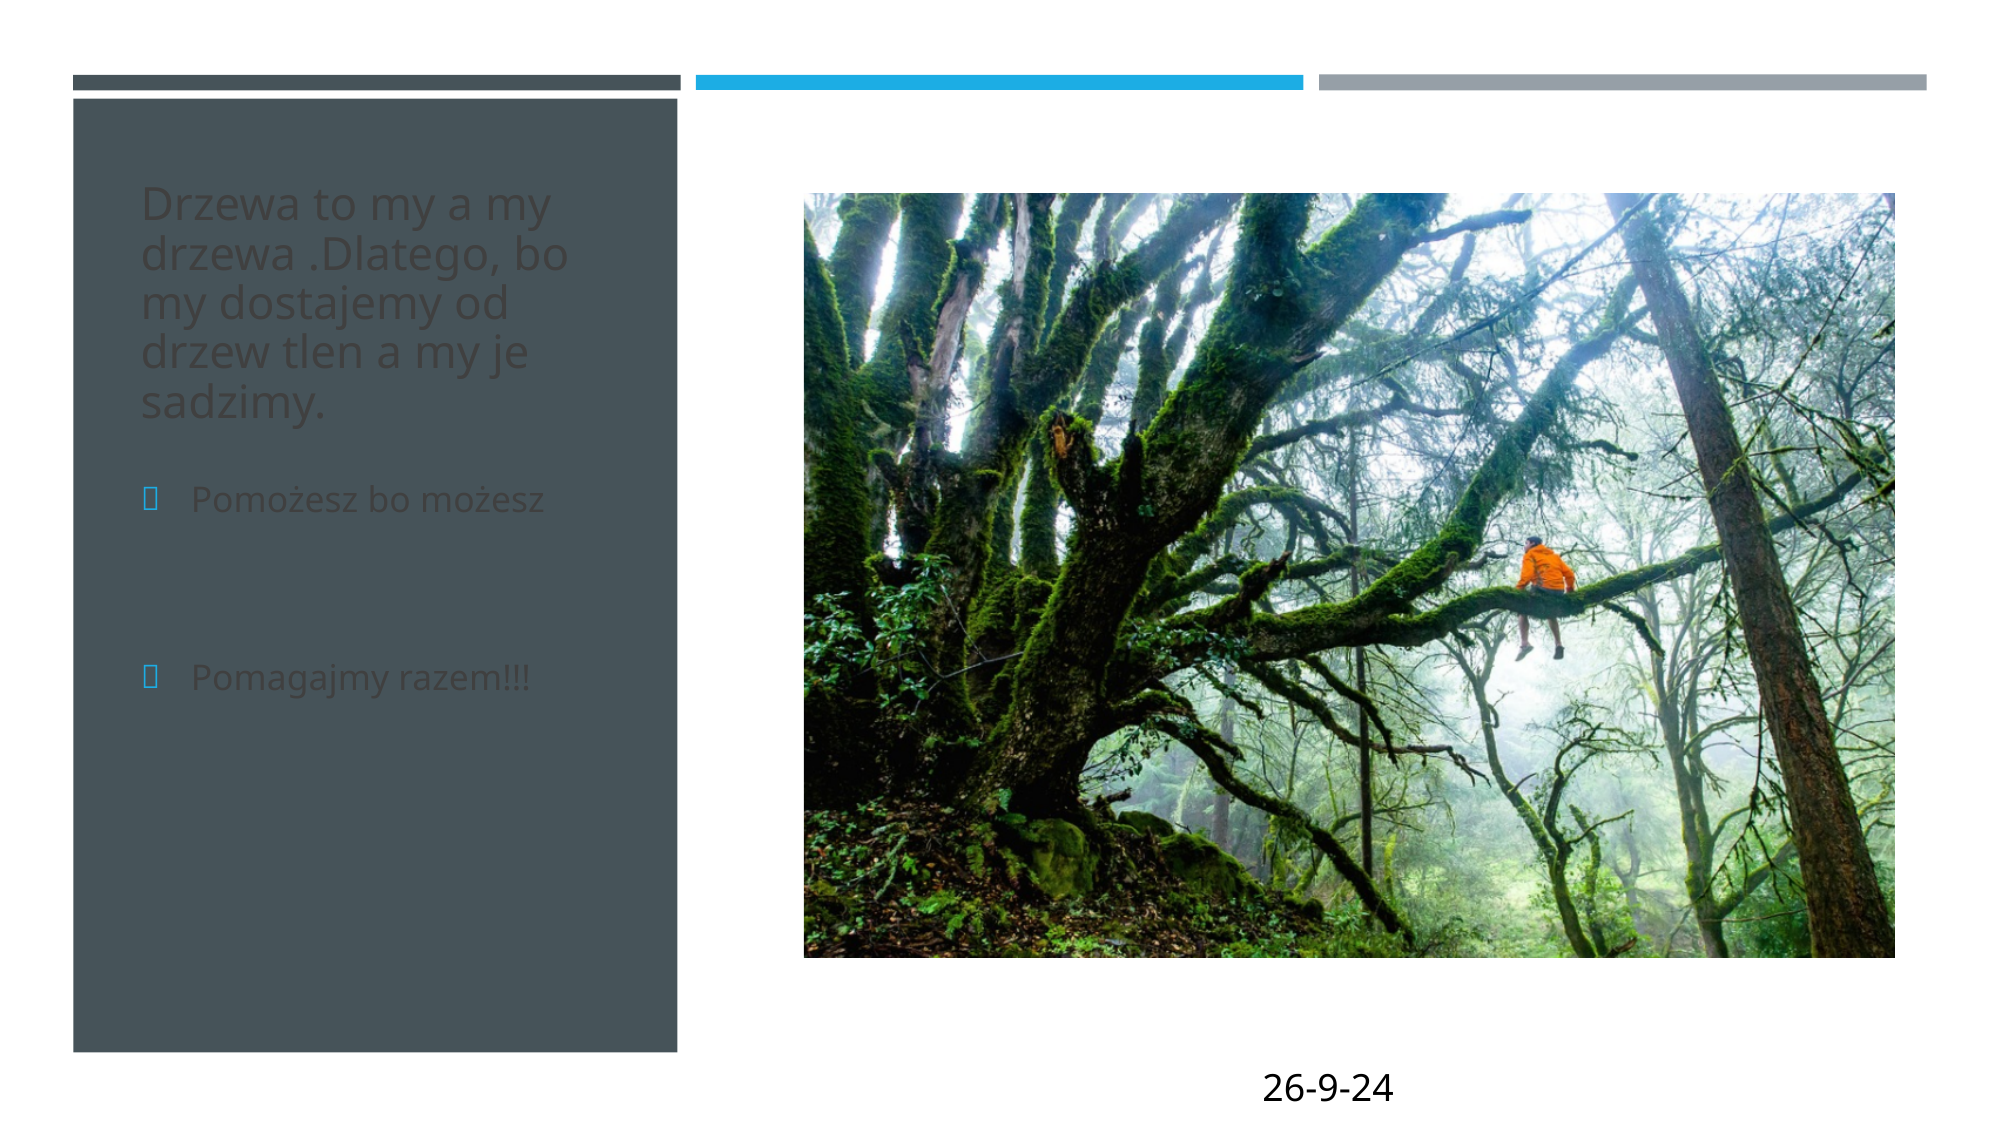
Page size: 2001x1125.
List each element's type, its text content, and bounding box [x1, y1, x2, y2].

list Pomożesz bo możesz Pomagajmy razem!!! [125, 465, 624, 958]
picture [803, 193, 1895, 958]
slide_number 21-3-25 [1247, 1059, 1715, 1120]
title Drzewa to my a my drzewa .Dlatego, bo my dostajemy od drzew tlen a my je sadzimy. [125, 153, 624, 436]
